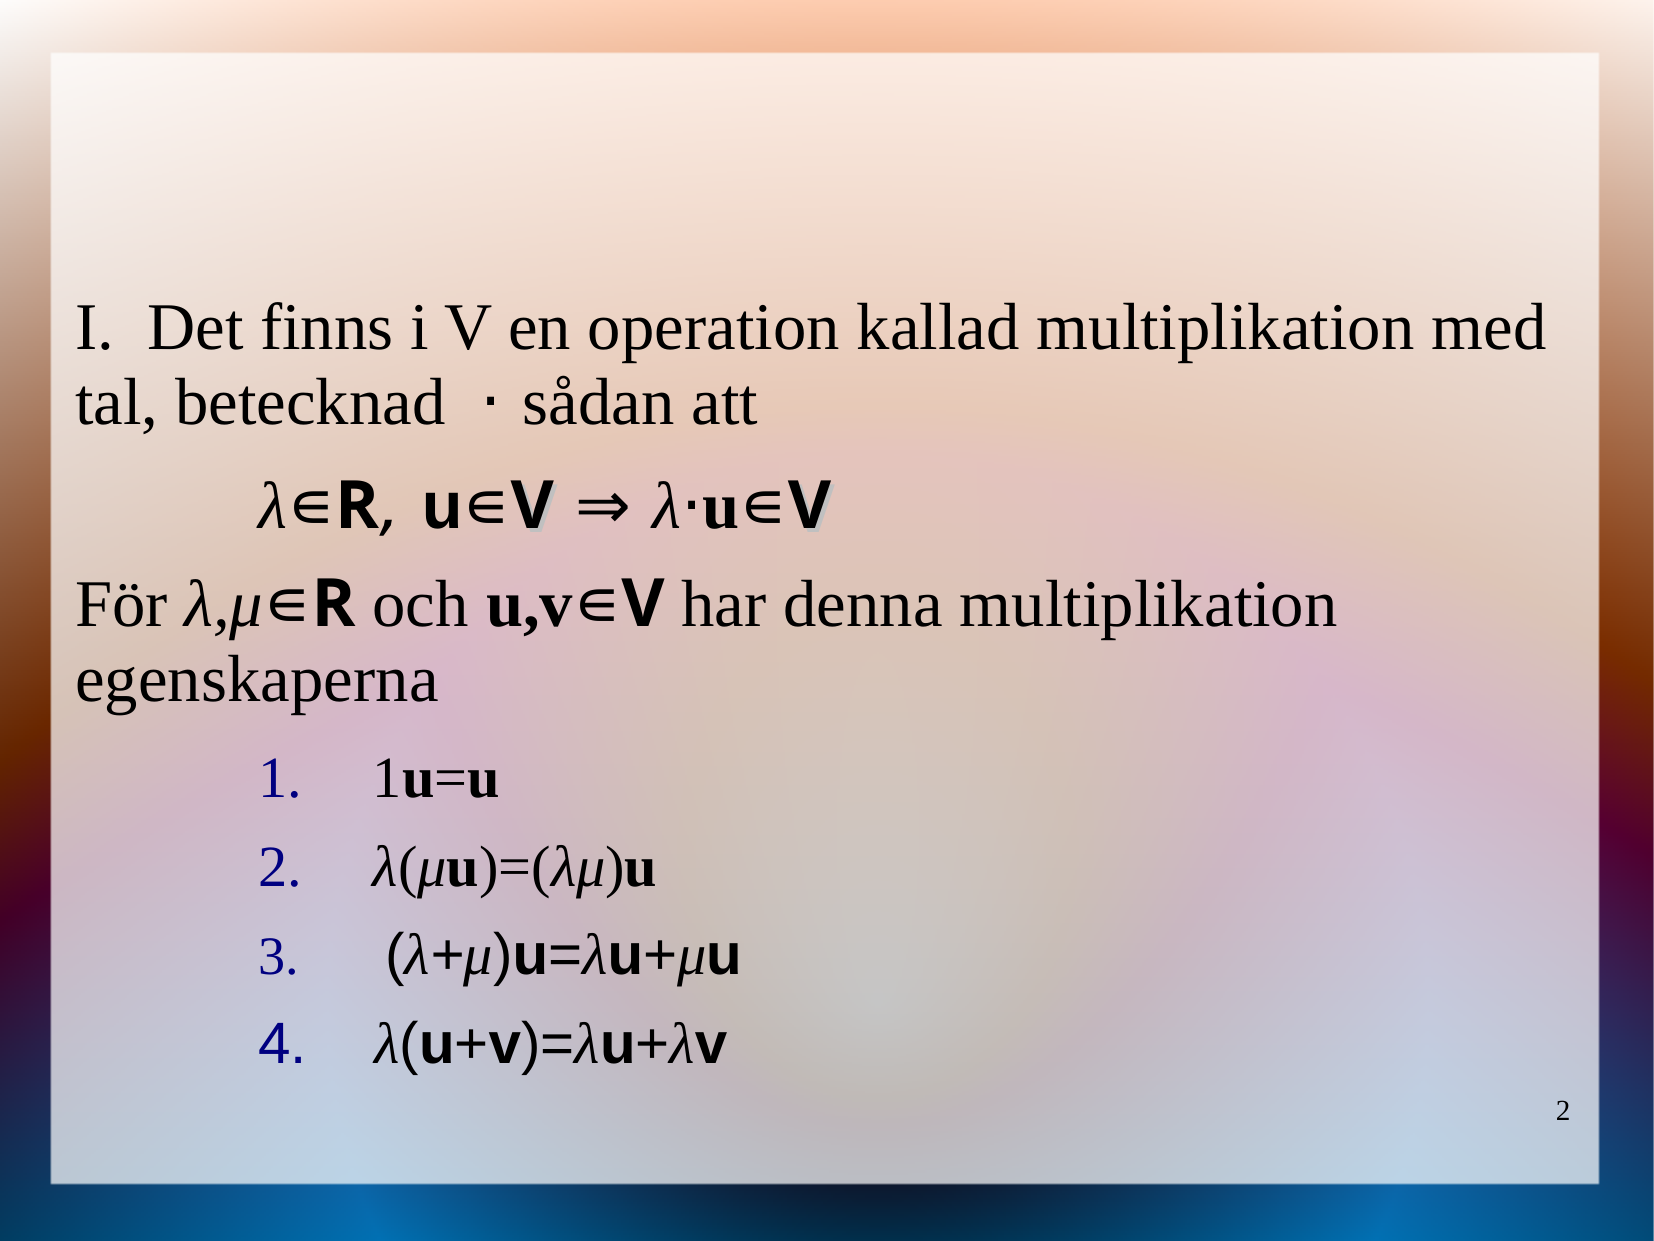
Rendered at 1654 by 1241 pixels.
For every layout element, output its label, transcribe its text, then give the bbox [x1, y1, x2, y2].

list Det finns i V en operation kallad multiplikation med tal, betecknad · sådan att λ∊R, u∊V ⇒ λ·u∊V För λ,μ∊R och u,v∊V har denna multiplikation egenskaperna 1u=u λ(μu)=(λμ)u (λ+μ)u=λu+μu λ(u+v)=λu+λv [74, 285, 1563, 1105]
picture [0, 0, 1654, 1241]
